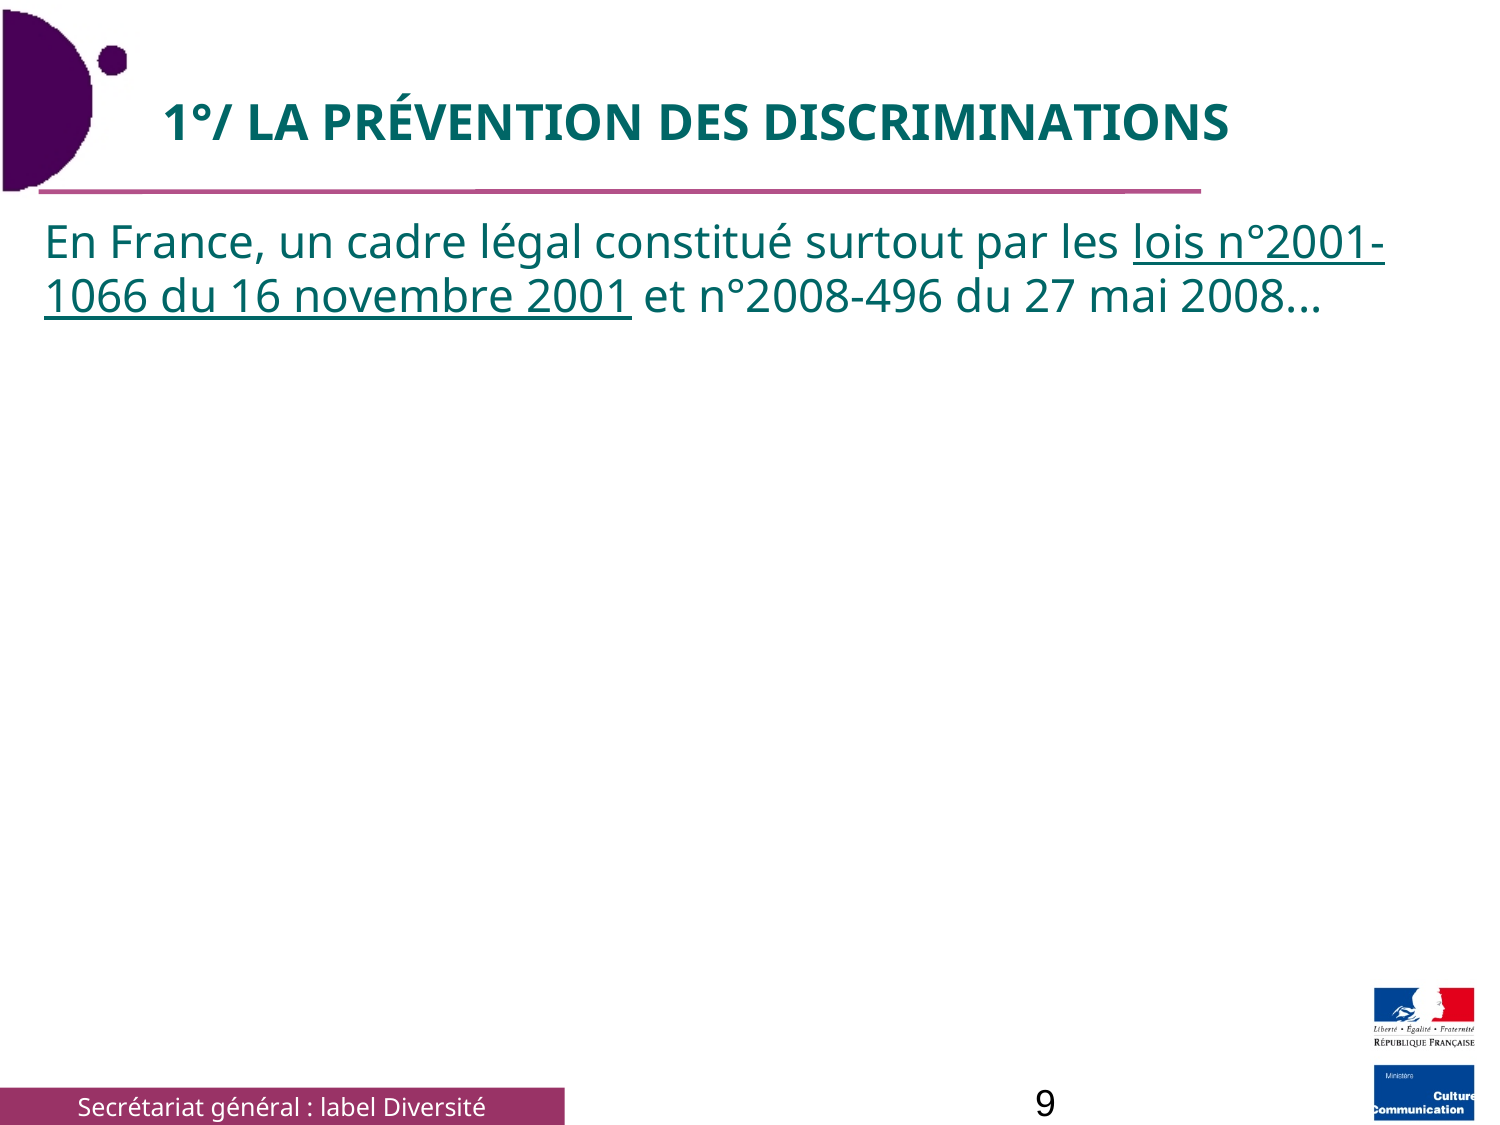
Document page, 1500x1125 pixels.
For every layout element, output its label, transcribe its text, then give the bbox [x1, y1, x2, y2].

text_box 1°/ LA PRÉVENTION DES DISCRIMINATIONS [147, 81, 1418, 160]
picture [1370, 979, 1477, 1125]
text_box En France, un cadre légal constitué surtout par les lois n°2001-1066 du 16 novembre 2001 et n°2008-496 du 27 mai 2008... [29, 206, 1418, 334]
text_box <numéro> [1020, 1071, 1370, 1125]
picture [0, 0, 149, 204]
